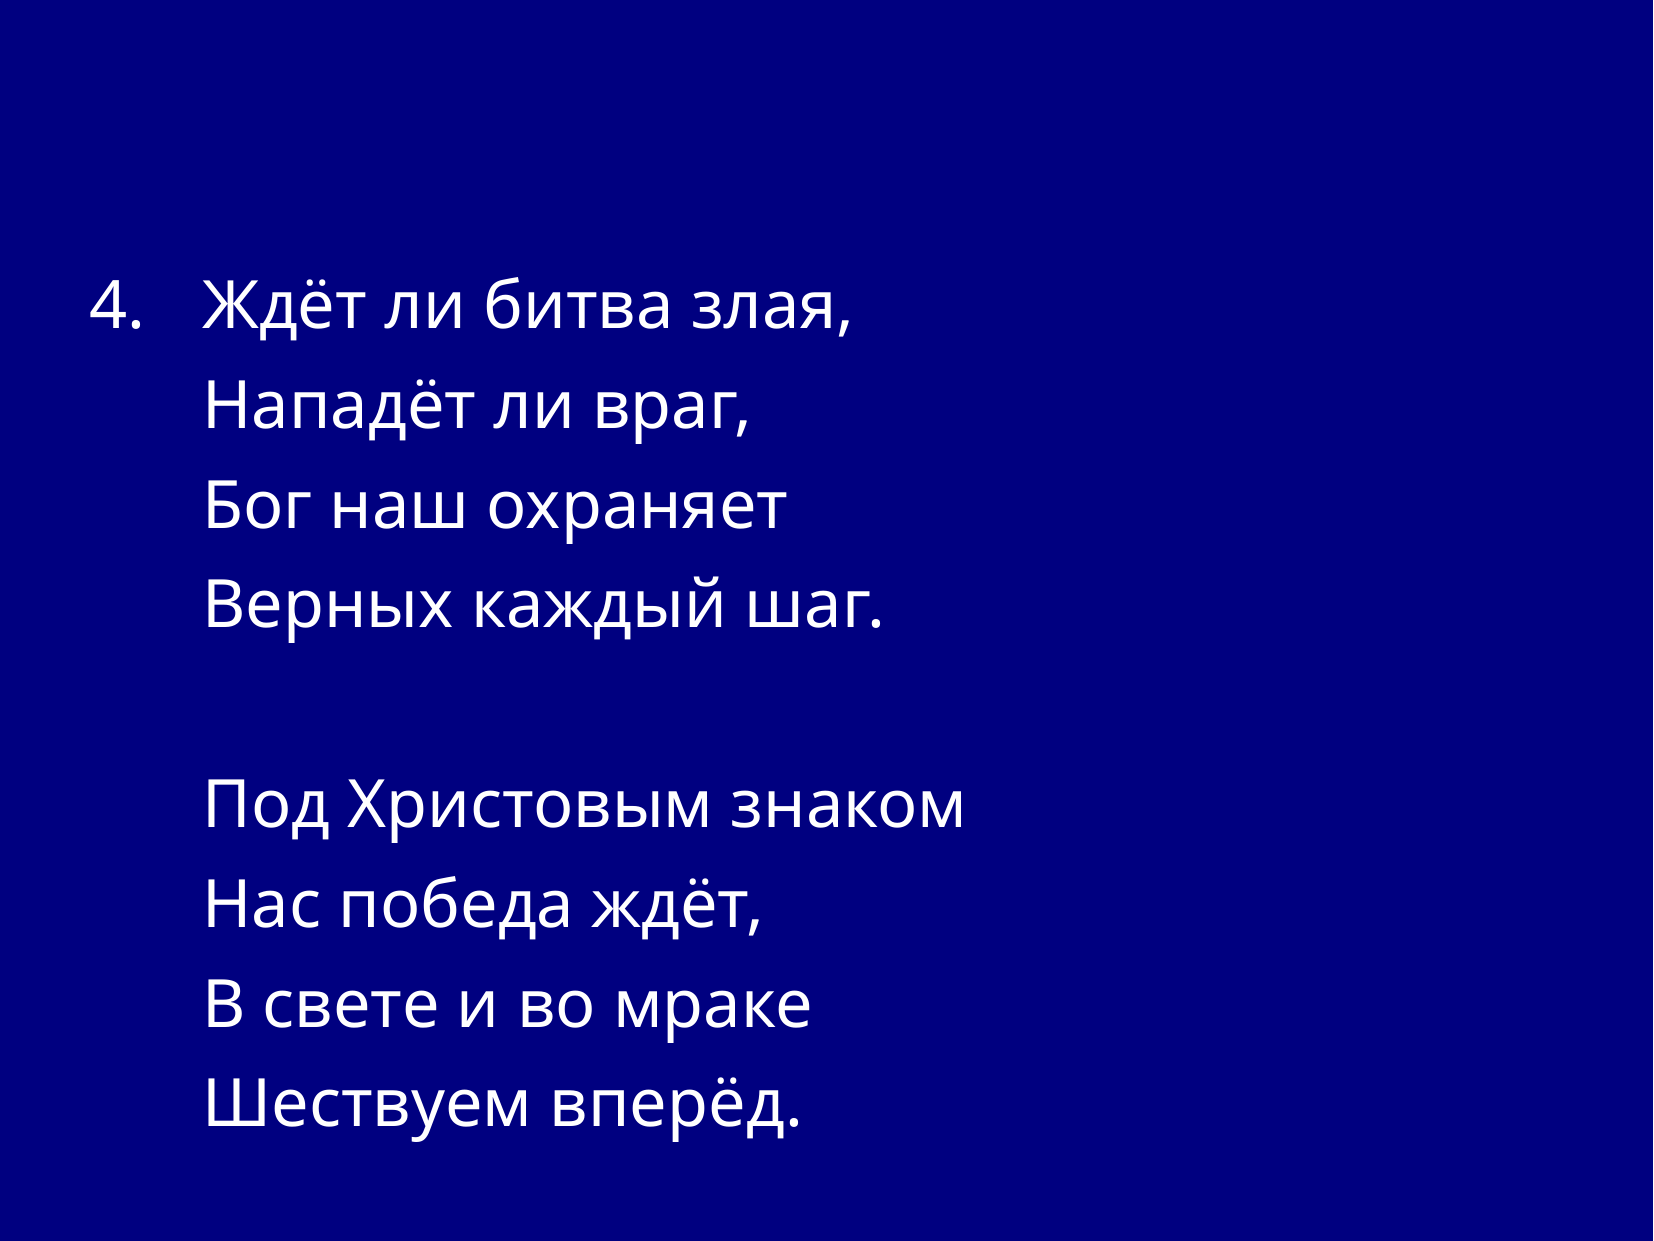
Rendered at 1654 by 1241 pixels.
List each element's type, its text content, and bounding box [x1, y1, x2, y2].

text_box 4. Ждёт ли битва злая, Нападёт ли враг, Бог наш охраняет Верных каждый шаг. Под Христовым знаком Нас победа ждёт, В свете и во мраке Шествуем вперёд. [75, 150, 1576, 1163]
